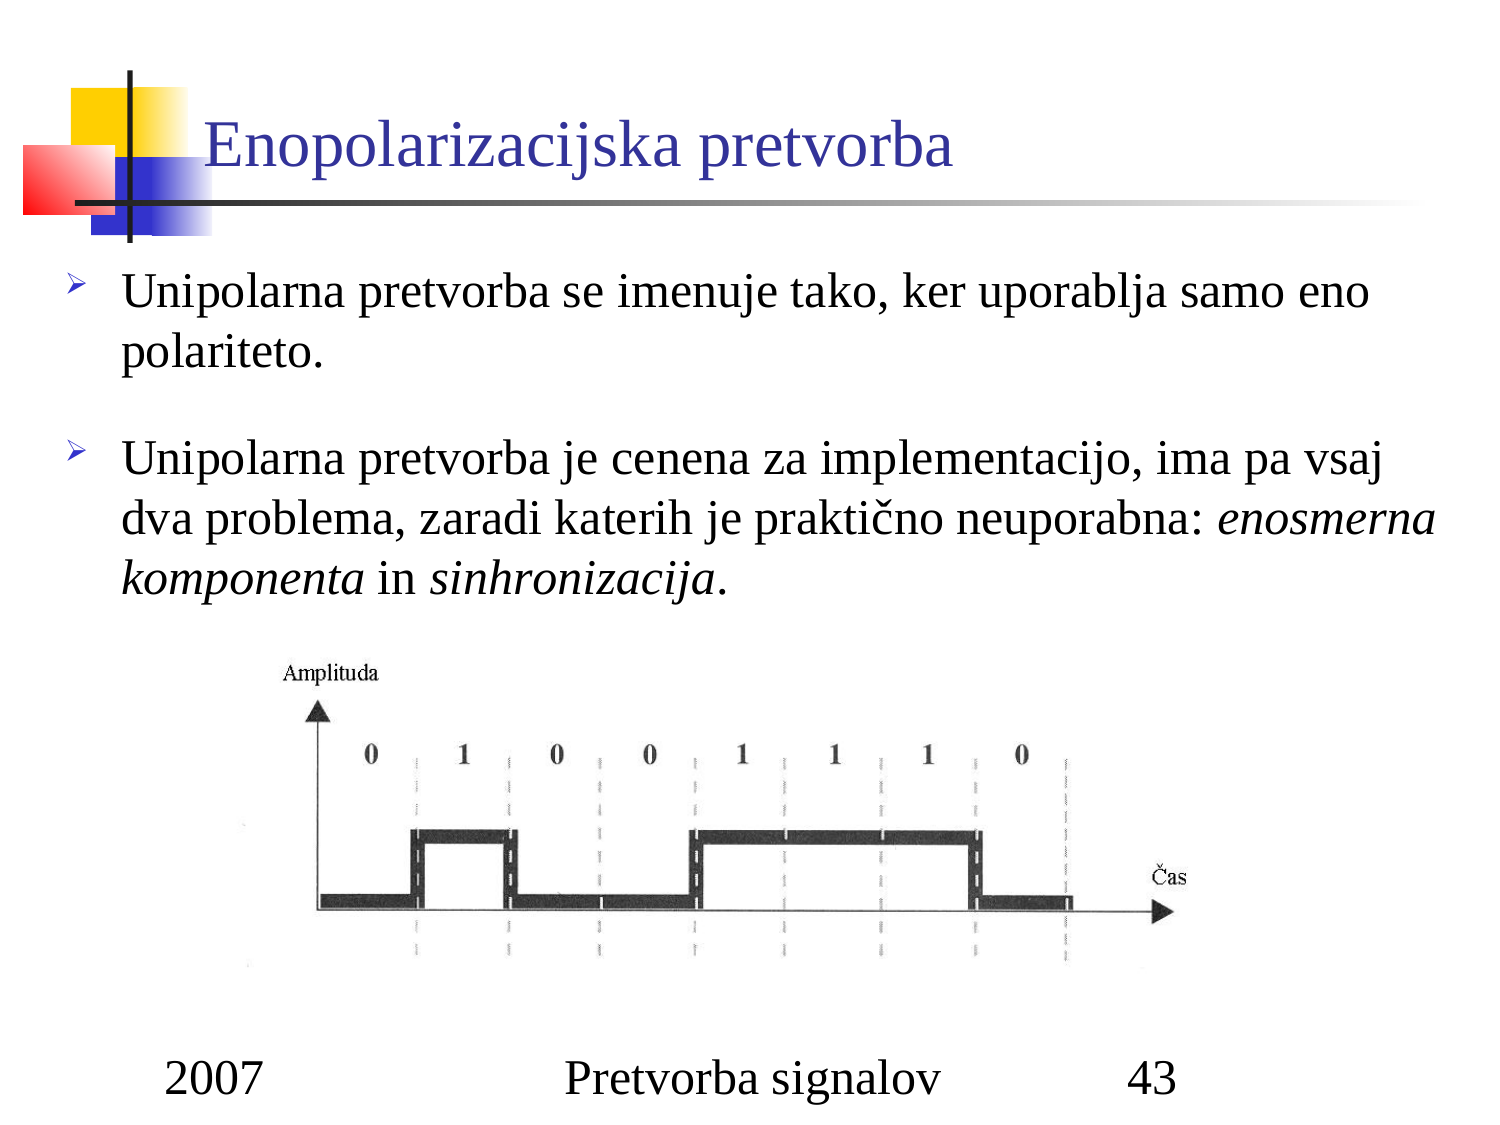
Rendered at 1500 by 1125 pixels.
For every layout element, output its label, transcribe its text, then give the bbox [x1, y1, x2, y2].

list Unipolarna pretvorba se imenuje tako, ker uporablja samo eno polariteto. Unipolarna pretvorba je cenena za implementacijo, ima pa vsaj dva problema, zaradi katerih je praktično neuporabna: enosmerna komponenta in sinhronizacija. [50, 249, 1469, 613]
title Enopolarizacijska pretvorba [188, 92, 1468, 188]
picture [212, 624, 1285, 986]
